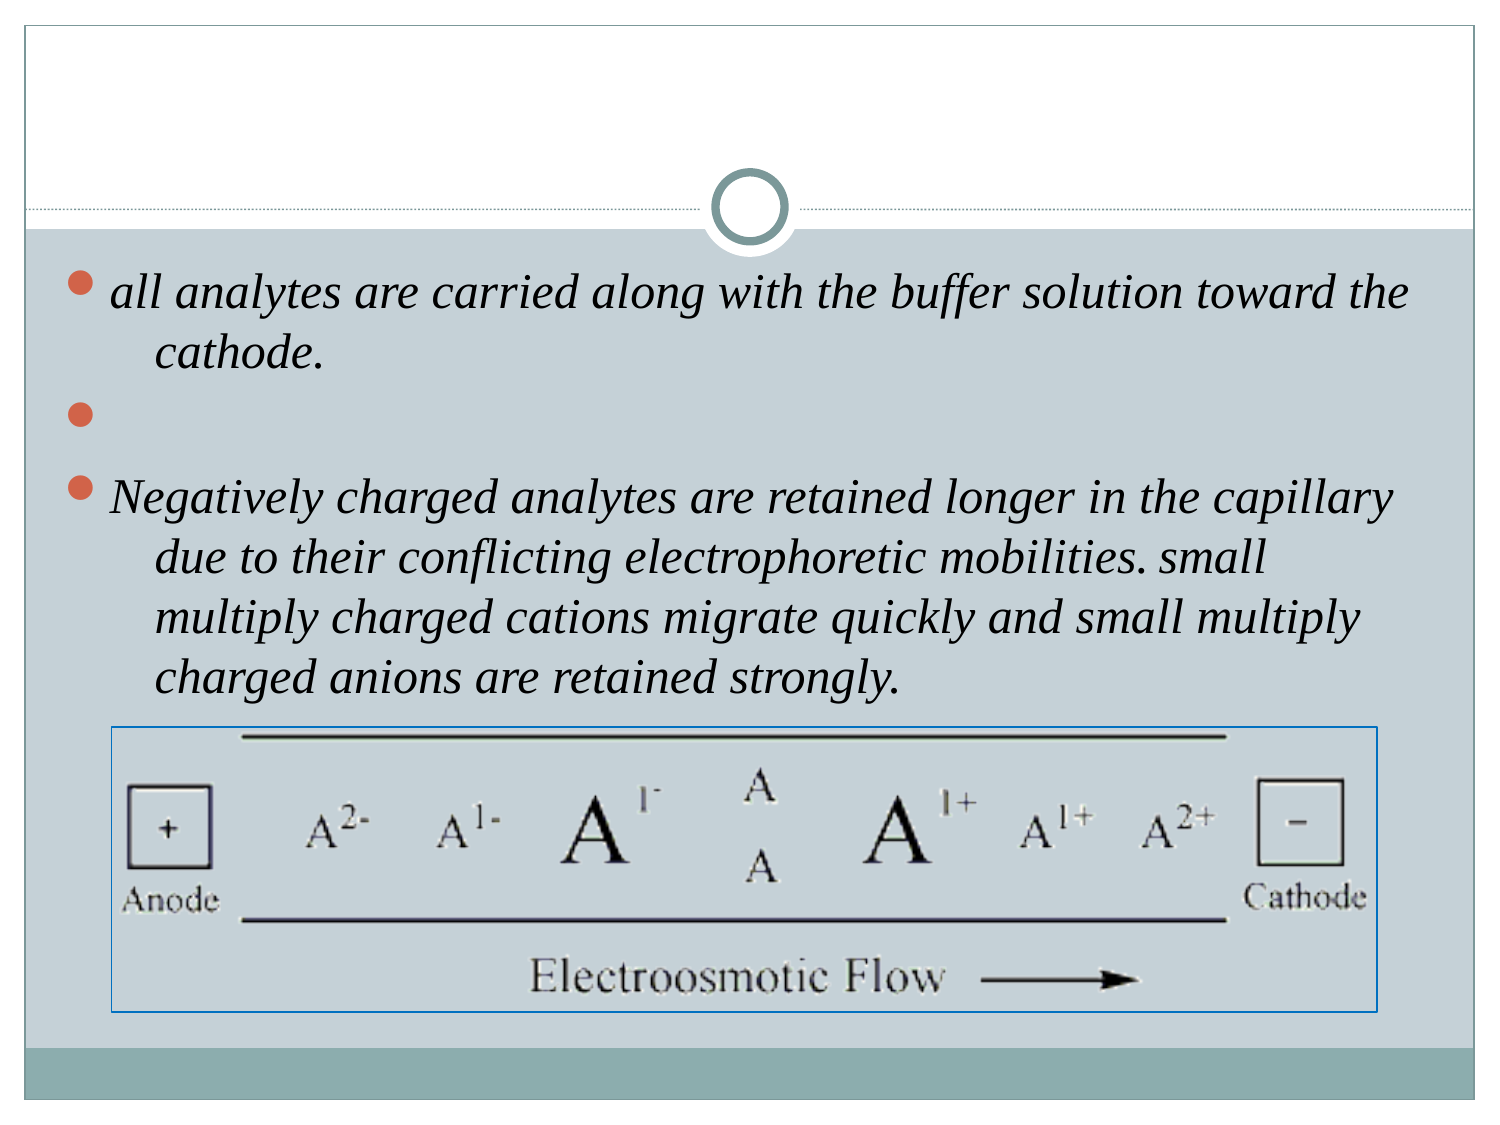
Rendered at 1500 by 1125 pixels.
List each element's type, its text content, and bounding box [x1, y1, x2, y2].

list all analytes are carried along with the buffer solution toward the cathode. Negatively charged analytes are retained longer in the capillary due to their conflicting electrophoretic mobilities. small multiply charged cations migrate quickly and small multiply charged anions are retained strongly. [49, 250, 1445, 1001]
picture [112, 727, 1377, 1012]
